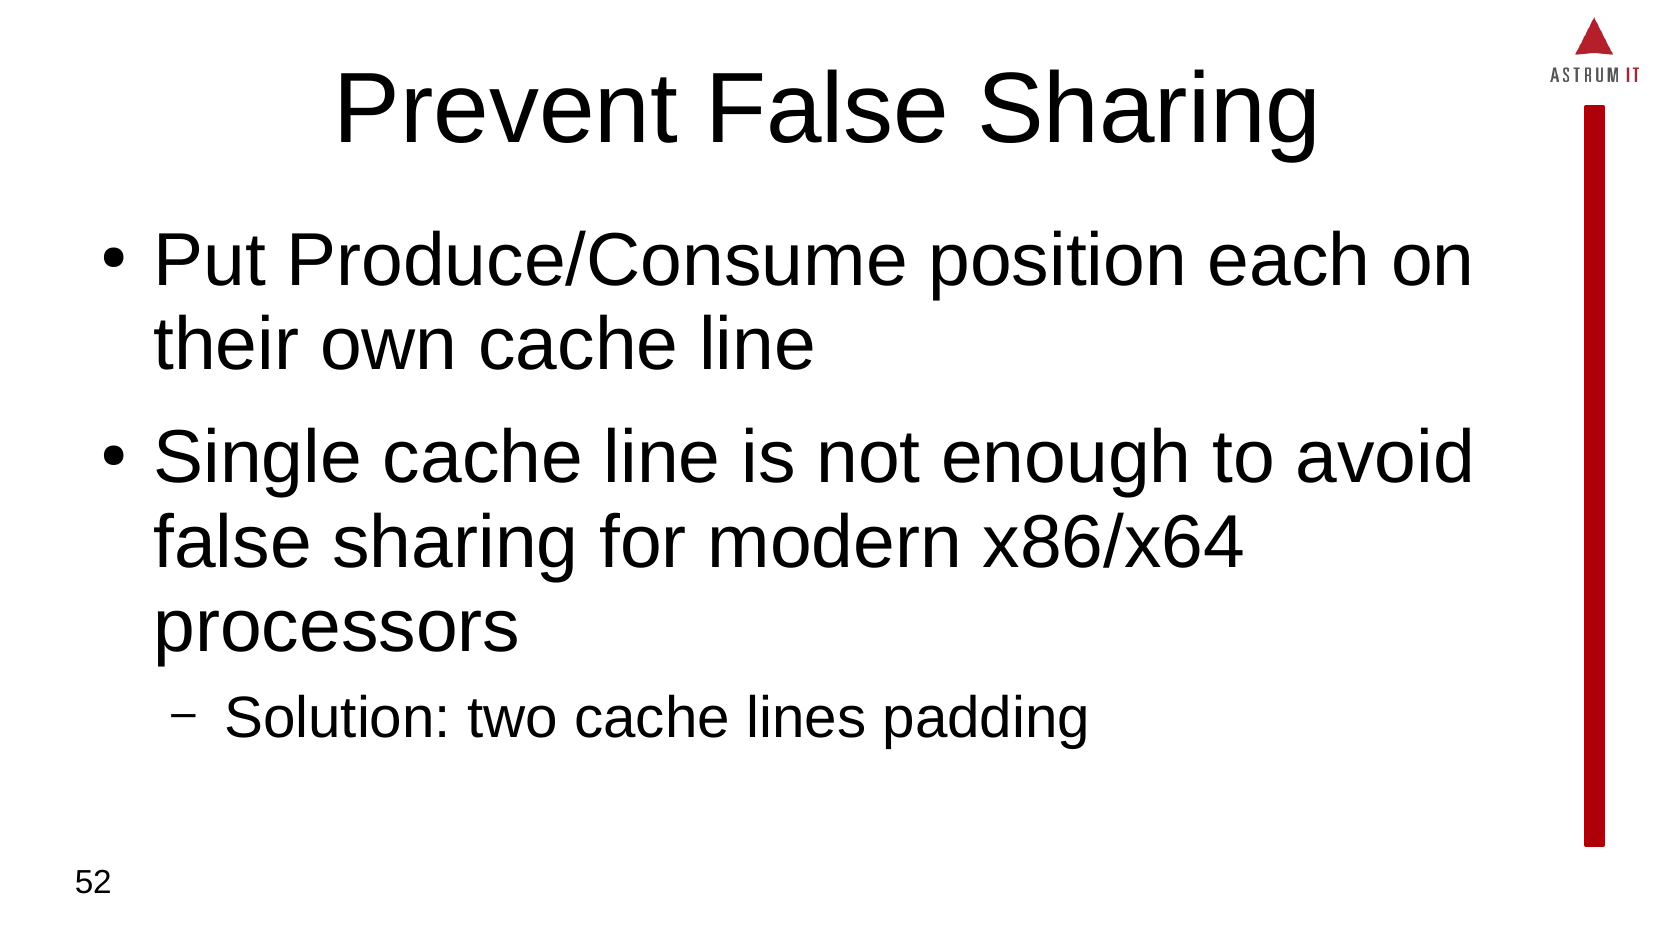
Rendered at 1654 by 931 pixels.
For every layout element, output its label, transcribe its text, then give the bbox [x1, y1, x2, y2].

list Put Produce/Consume position each on their own cache line Single cache line is not enough to avoid false sharing for modern x86/x64 processors Solution: two cache lines padding [82, 217, 1571, 757]
title Prevent False Sharing [114, 30, 1541, 186]
picture [1550, 17, 1639, 82]
